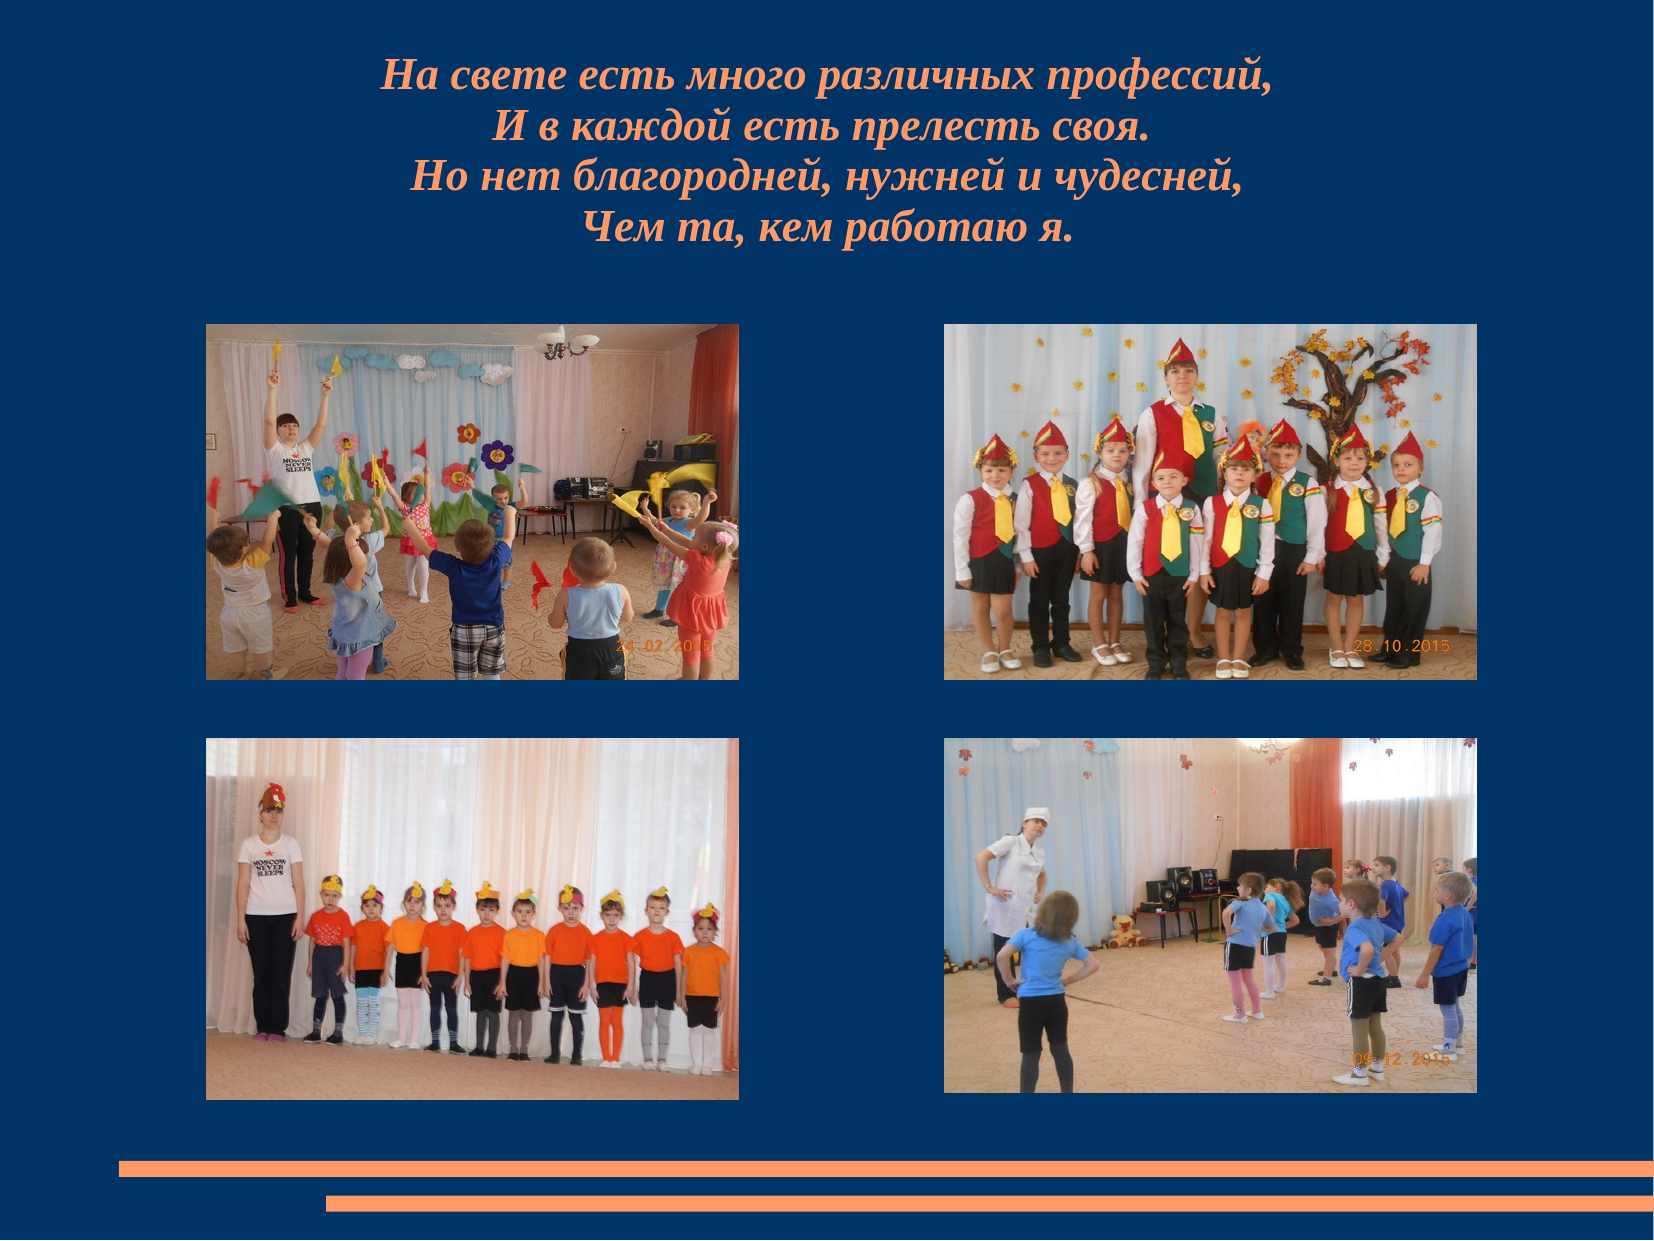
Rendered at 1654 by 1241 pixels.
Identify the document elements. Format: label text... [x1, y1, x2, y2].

title На свете есть много различных профессий, И в каждой есть прелесть своя. Но нет благородней, нужней и чудесней, Чем та, кем работаю я. [121, 46, 1534, 254]
picture [206, 324, 739, 680]
picture [944, 738, 1477, 1093]
picture [944, 324, 1477, 680]
picture [206, 738, 739, 1100]
